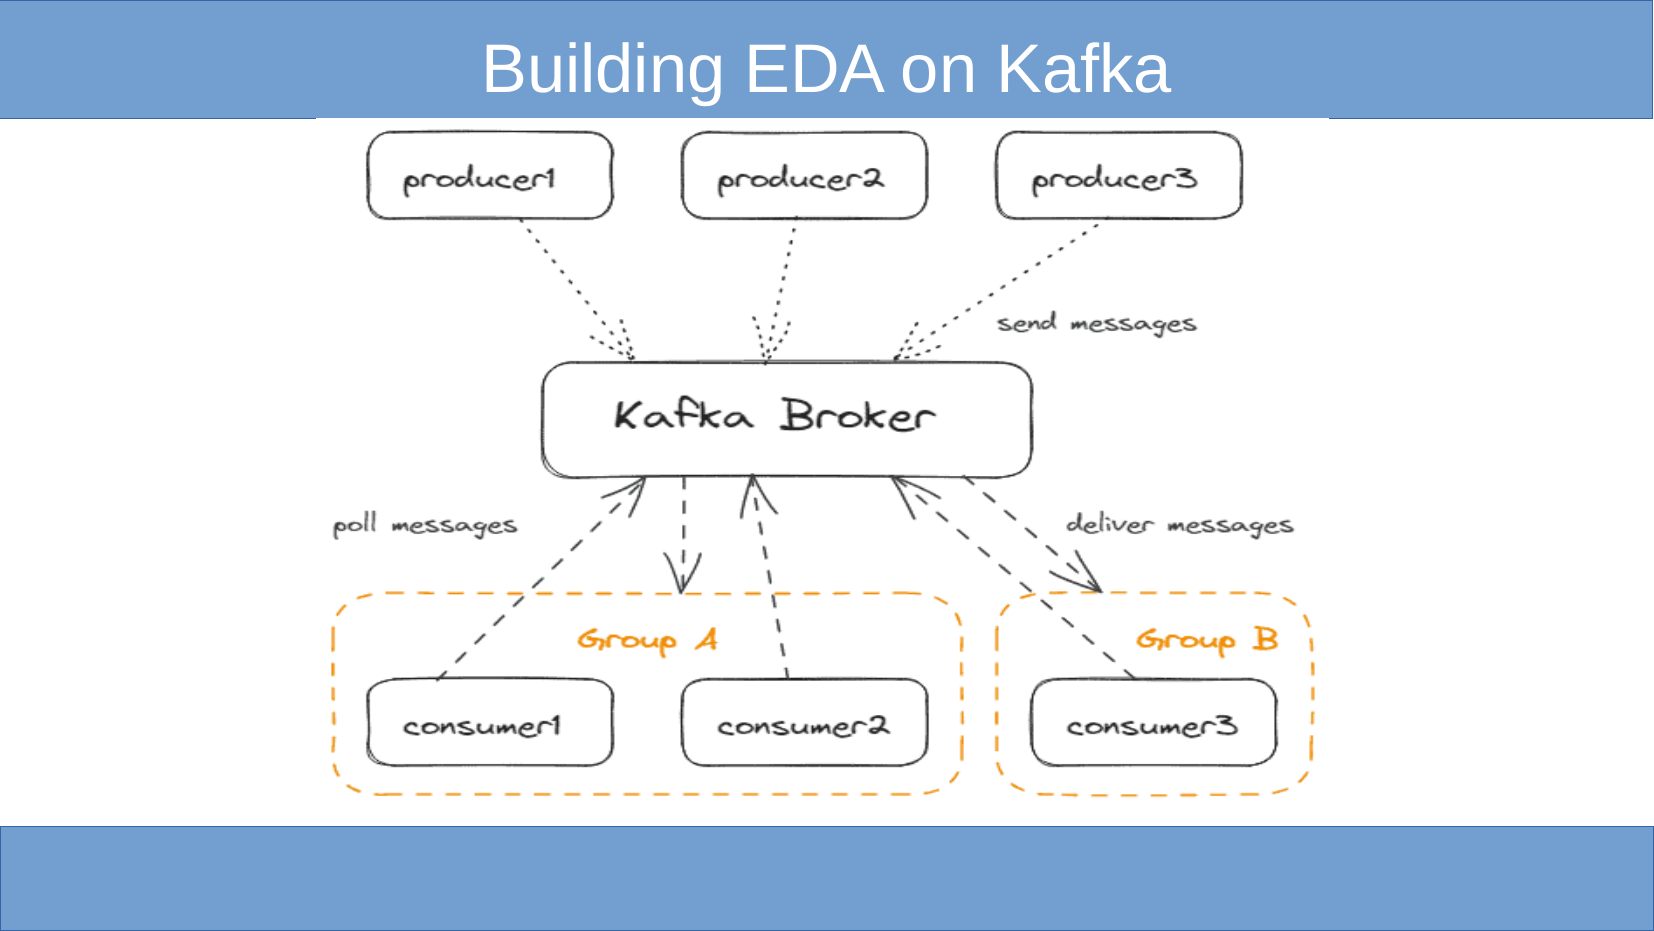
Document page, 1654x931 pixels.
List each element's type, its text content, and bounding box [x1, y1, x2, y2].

picture [316, 118, 1329, 809]
title Building EDA on Kafka [59, 29, 1595, 108]
